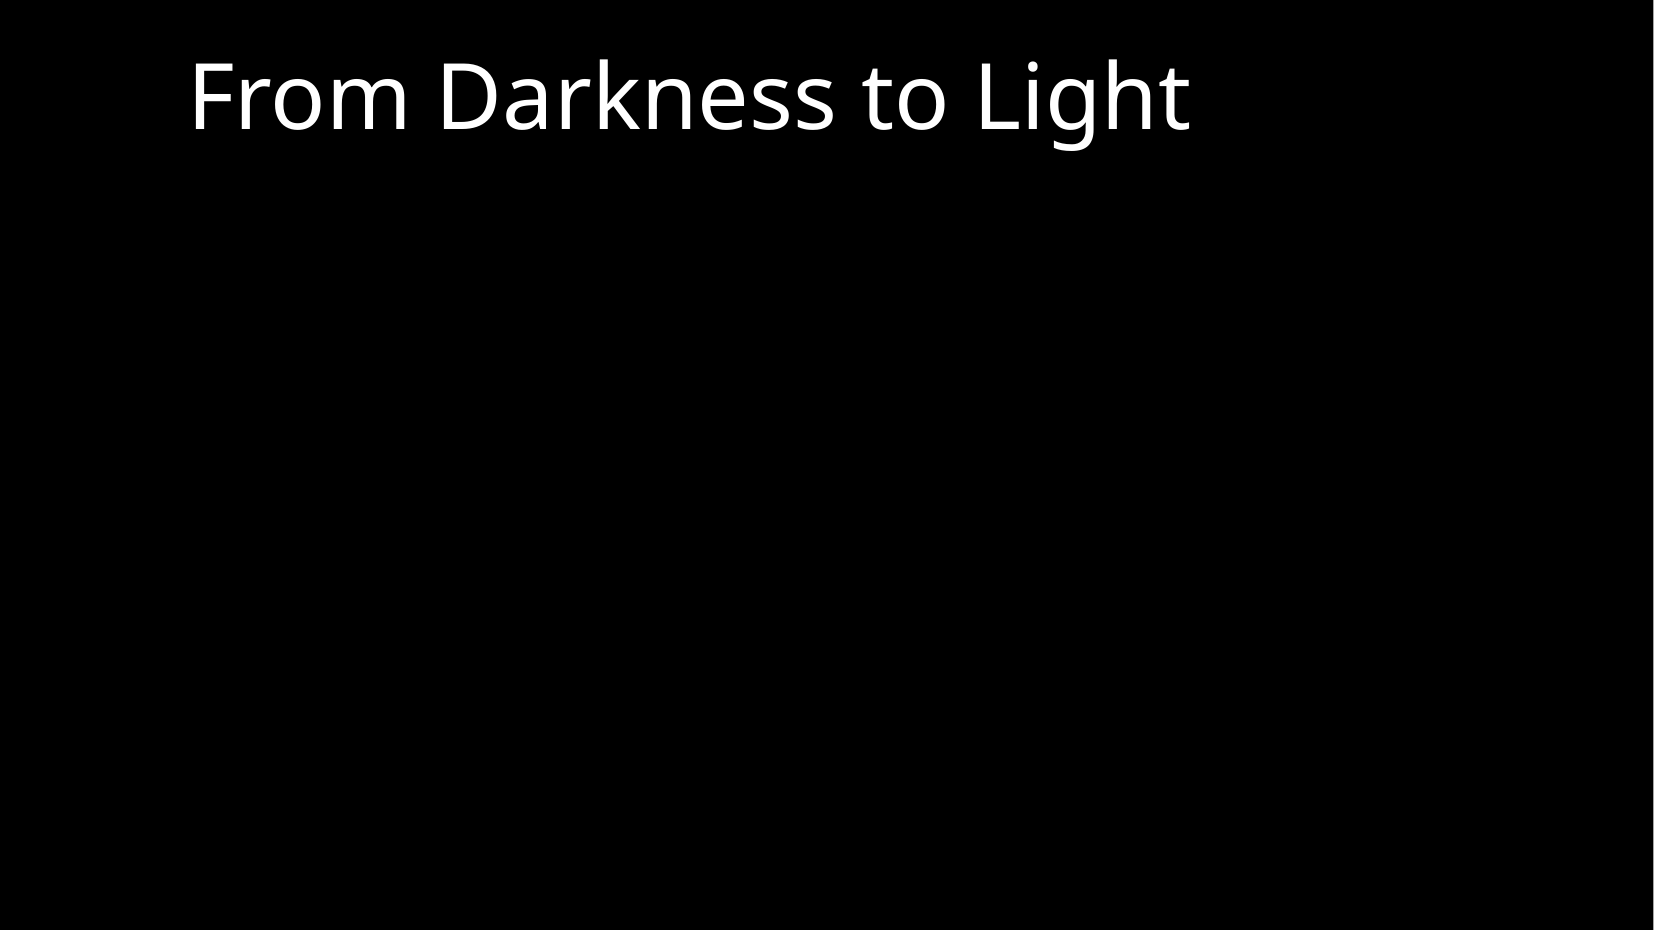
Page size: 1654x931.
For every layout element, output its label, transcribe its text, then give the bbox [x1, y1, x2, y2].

title From Darkness to Light [187, 33, 1571, 154]
